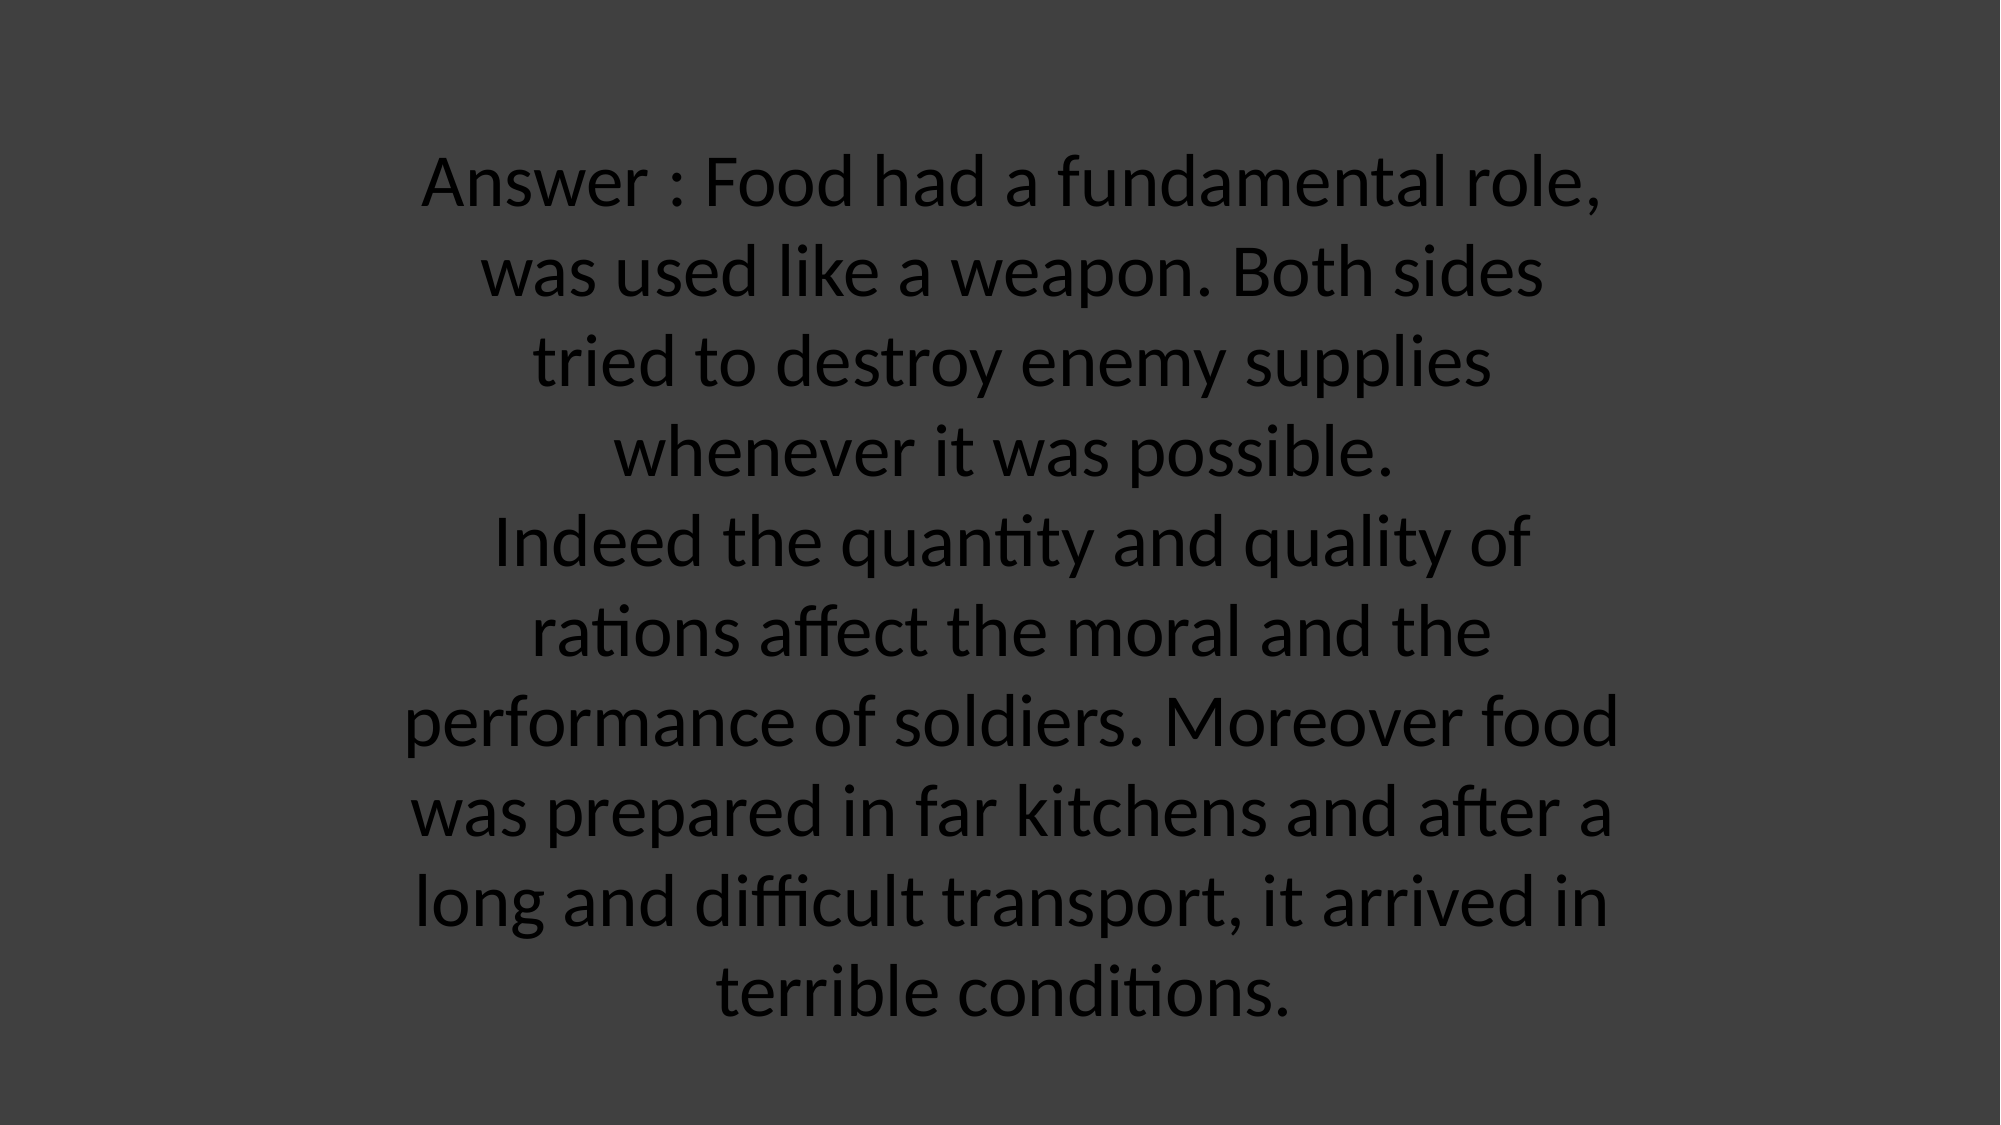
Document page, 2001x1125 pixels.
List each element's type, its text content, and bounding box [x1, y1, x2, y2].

text_box Answer : Food had a fundamental role, was used like a weapon. Both sides tried to destroy enemy supplies whenever it was possible. Indeed the quantity and quality of rations affect the moral and the performance of soldiers. Moreover food was prepared in far kitchens and after a long and difficult transport, it arrived in terrible conditions. [386, 124, 1640, 1039]
